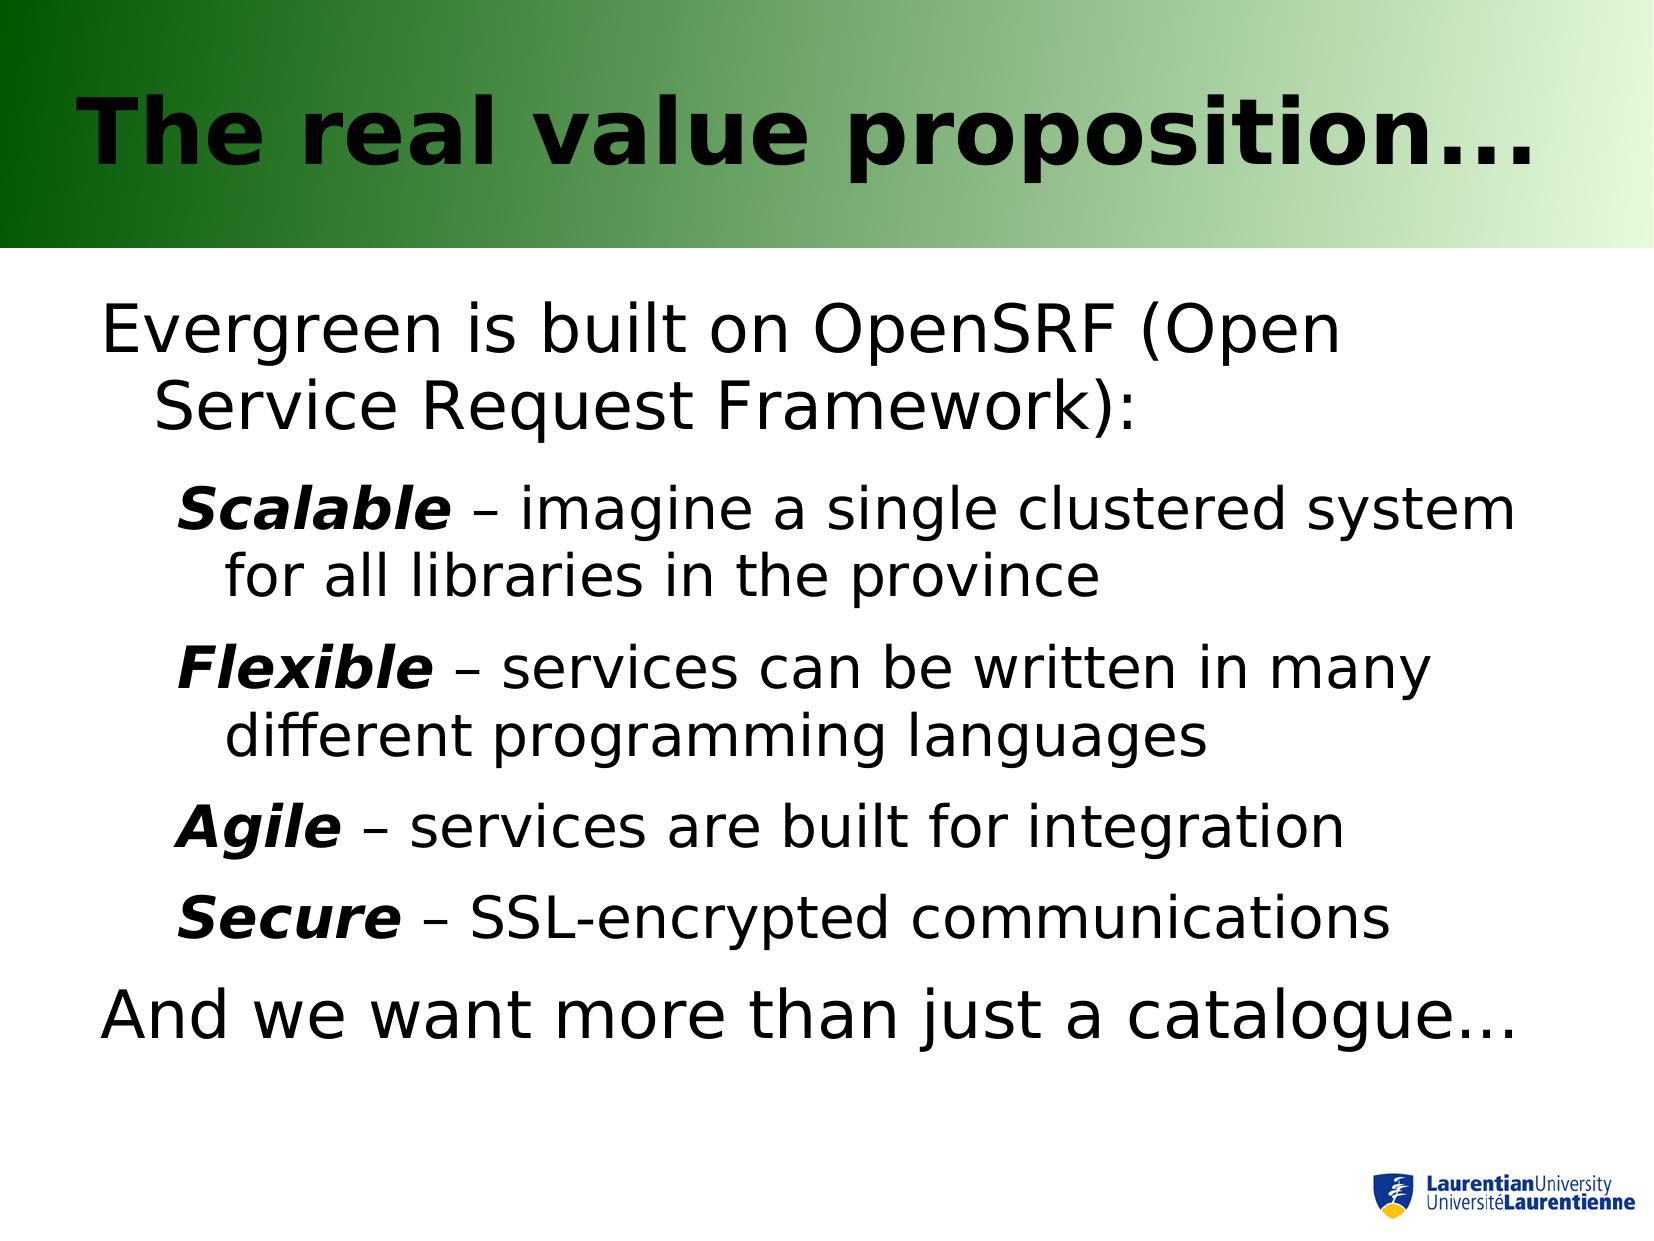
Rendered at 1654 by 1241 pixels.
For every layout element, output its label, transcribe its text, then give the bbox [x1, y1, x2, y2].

list Evergreen is built on OpenSRF (Open Service Request Framework): Scalable – imagine a single clustered system for all libraries in the province Flexible – services can be written in many different programming languages Agile – services are built for integration Secure – SSL-encrypted communications And we want more than just a catalogue... [82, 290, 1571, 1132]
picture [0, 0, 1654, 248]
picture [1353, 1153, 1654, 1238]
title The real value proposition... [76, 36, 1565, 229]
